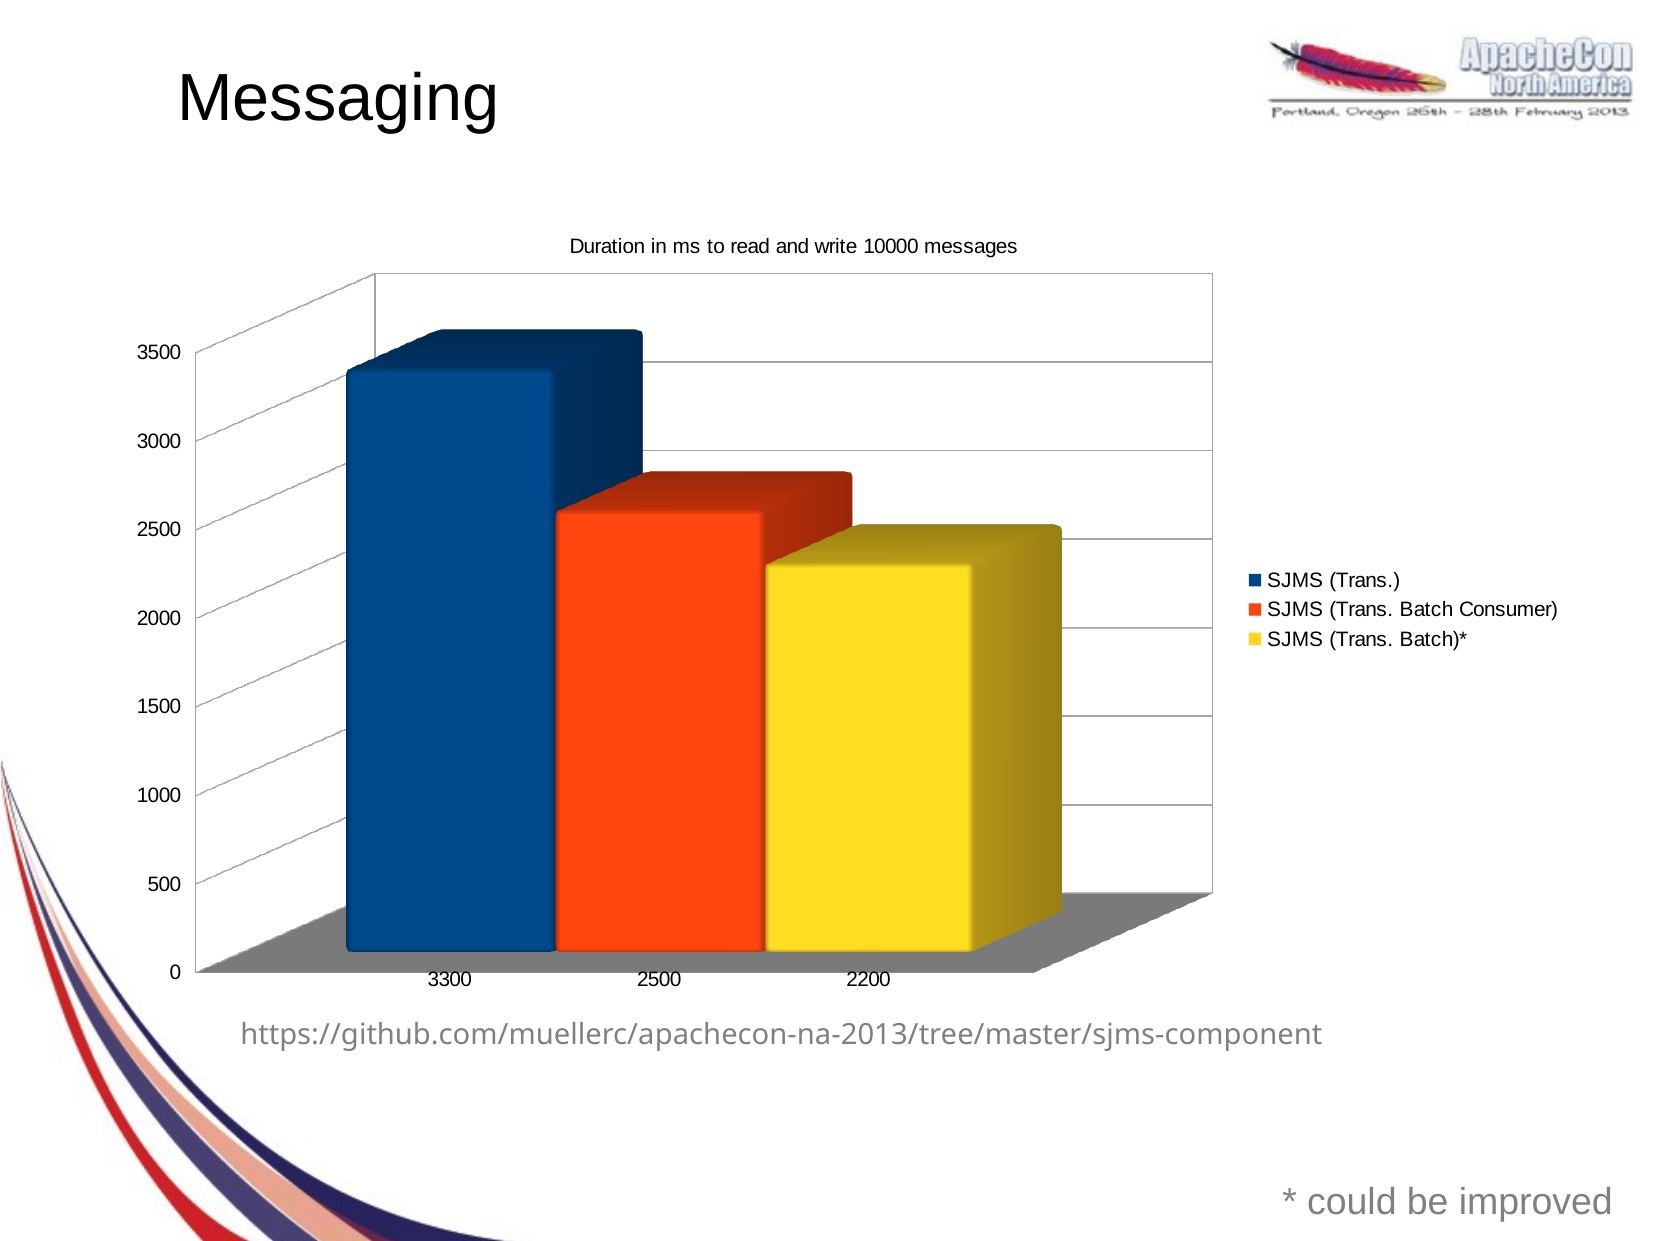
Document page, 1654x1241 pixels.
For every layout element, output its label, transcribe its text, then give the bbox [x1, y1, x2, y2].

title Messaging [177, 41, 1536, 154]
picture [0, 0, 1654, 1241]
text_box * could be improved [1267, 1172, 1644, 1230]
chart [107, 213, 1578, 1007]
text_box https://github.com/muellerc/apachecon-na-2013/tree/master/sjms-component [225, 1006, 1637, 1064]
